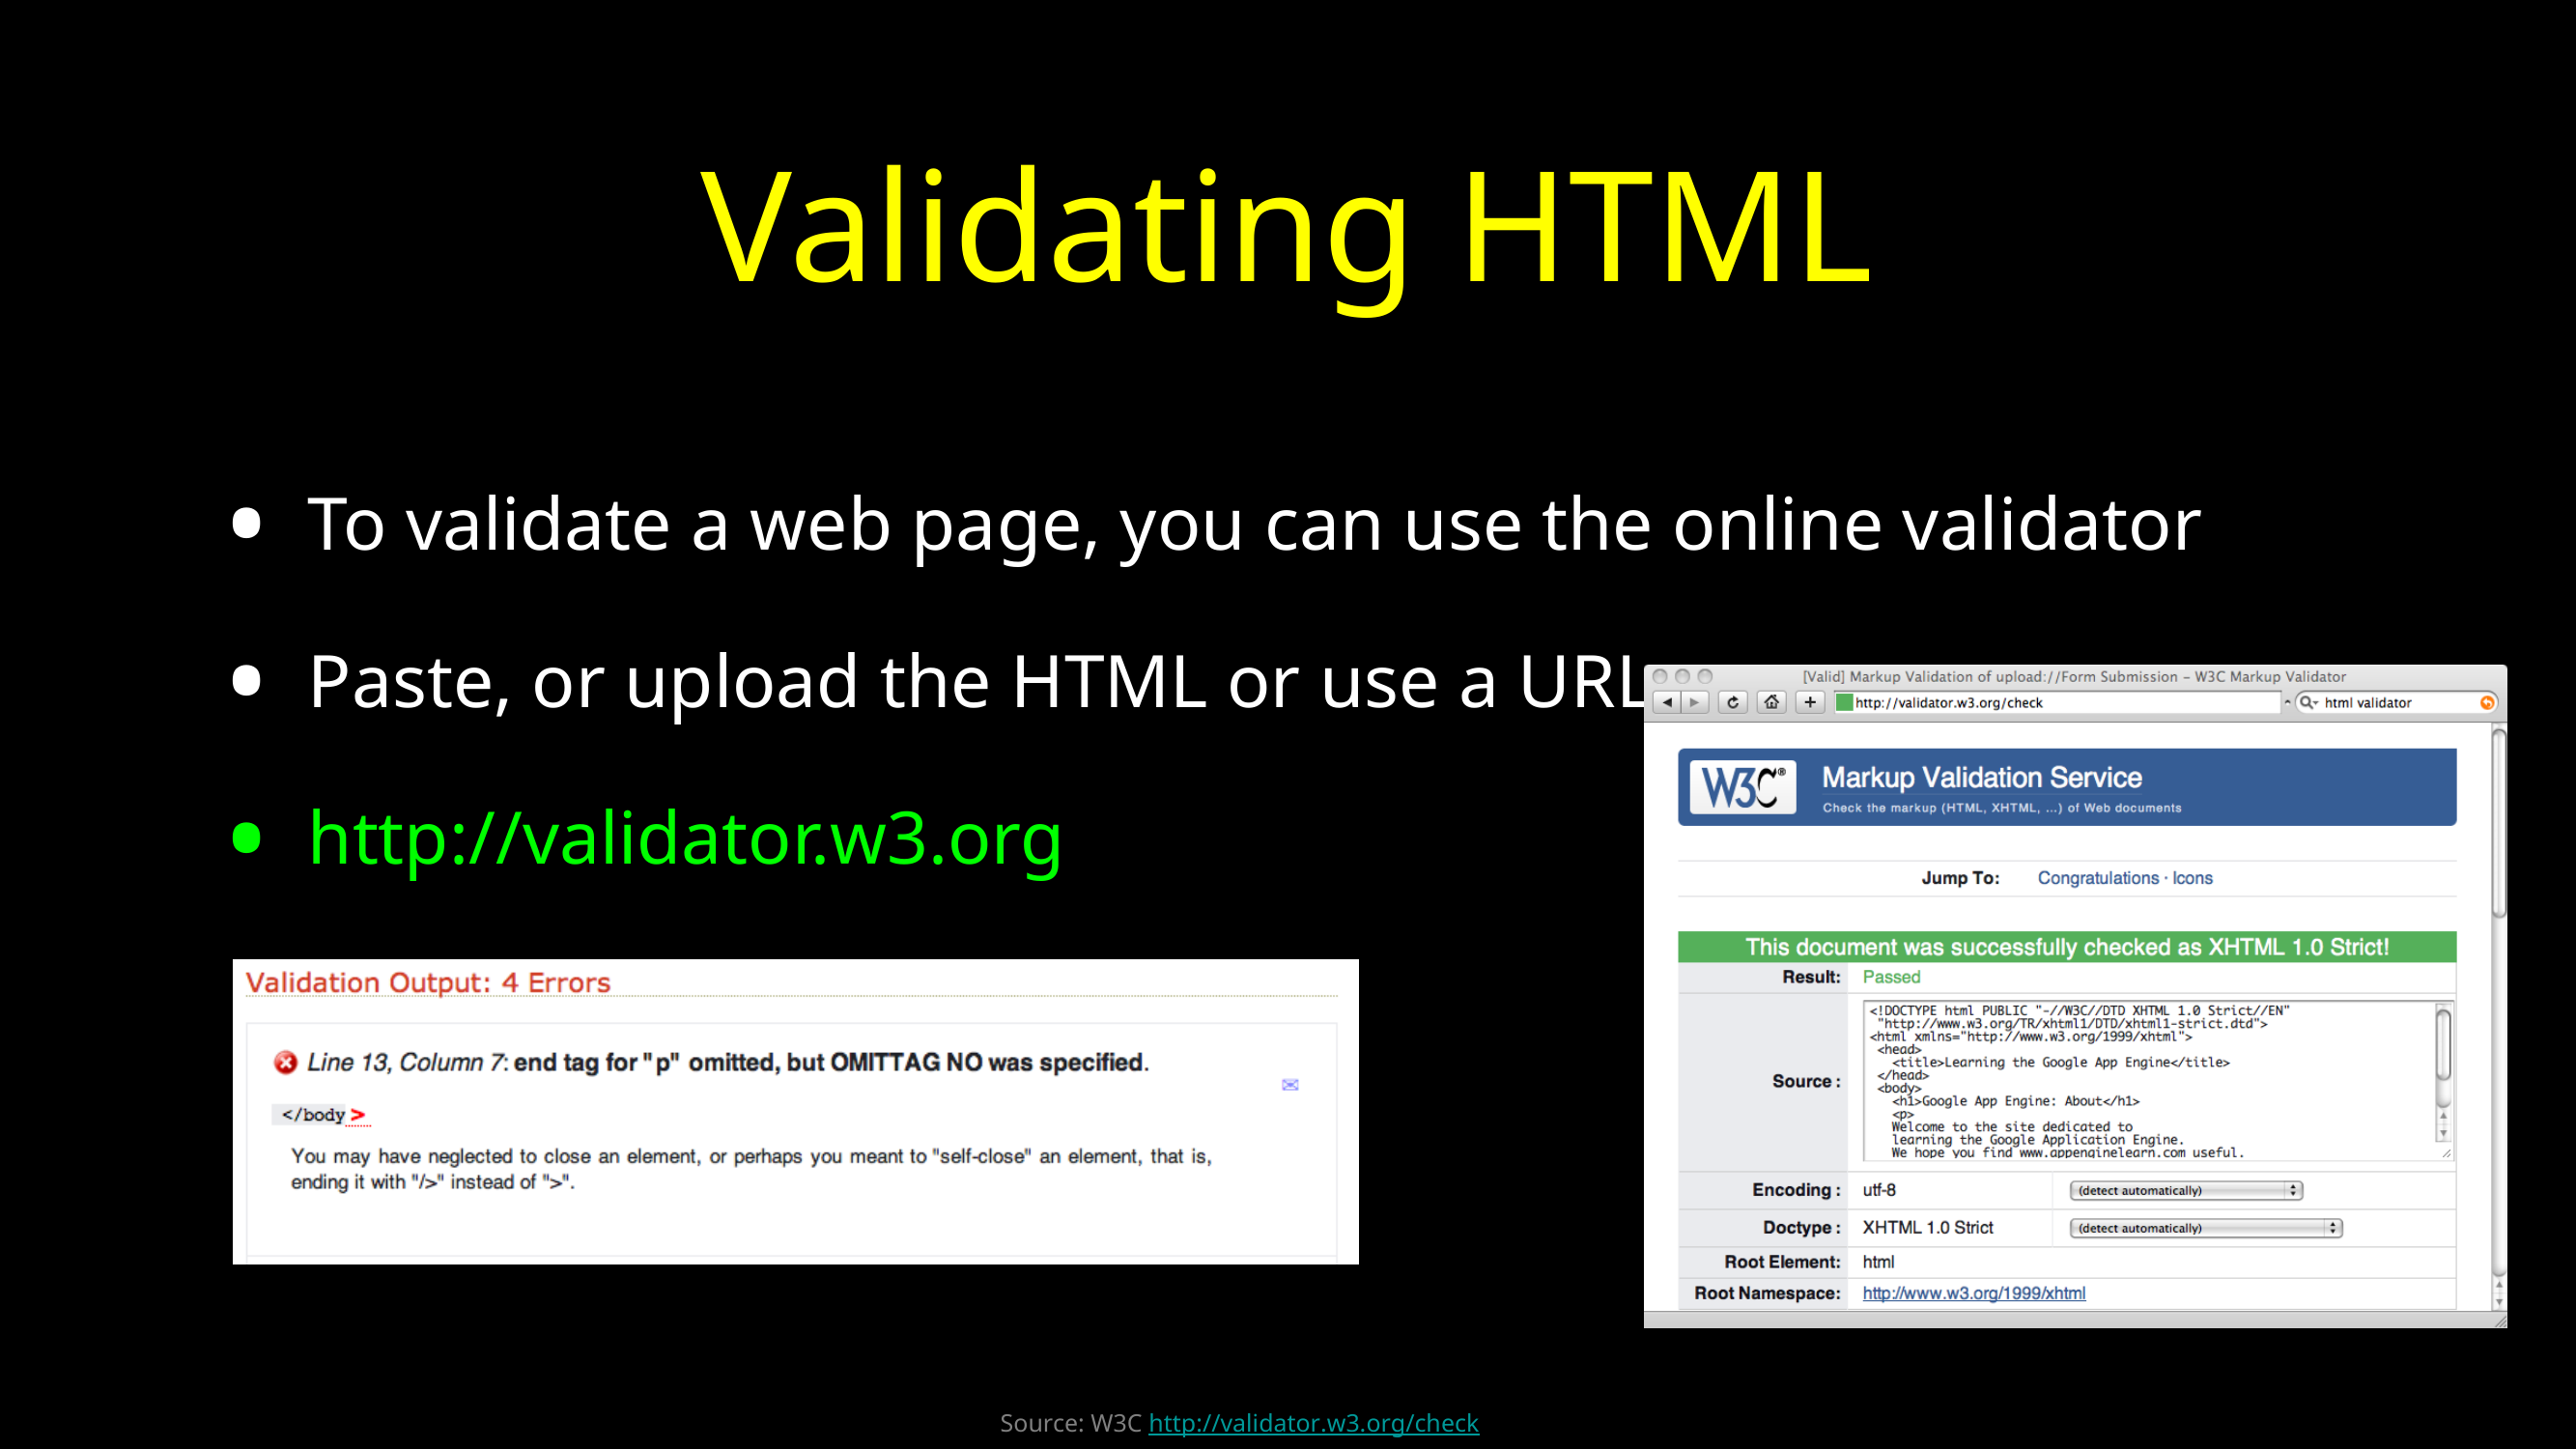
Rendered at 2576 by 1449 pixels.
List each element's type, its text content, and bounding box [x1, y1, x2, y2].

picture [233, 959, 1359, 1264]
list To validate a web page, you can use the online validator Paste, or upload the HTML or use a URL http://validator.w3.org [183, 412, 2392, 945]
text_box Source: W3C http://validator.w3.org/check [985, 1400, 1651, 1449]
picture [1644, 665, 2507, 1328]
title Validating HTML [183, 38, 2392, 403]
